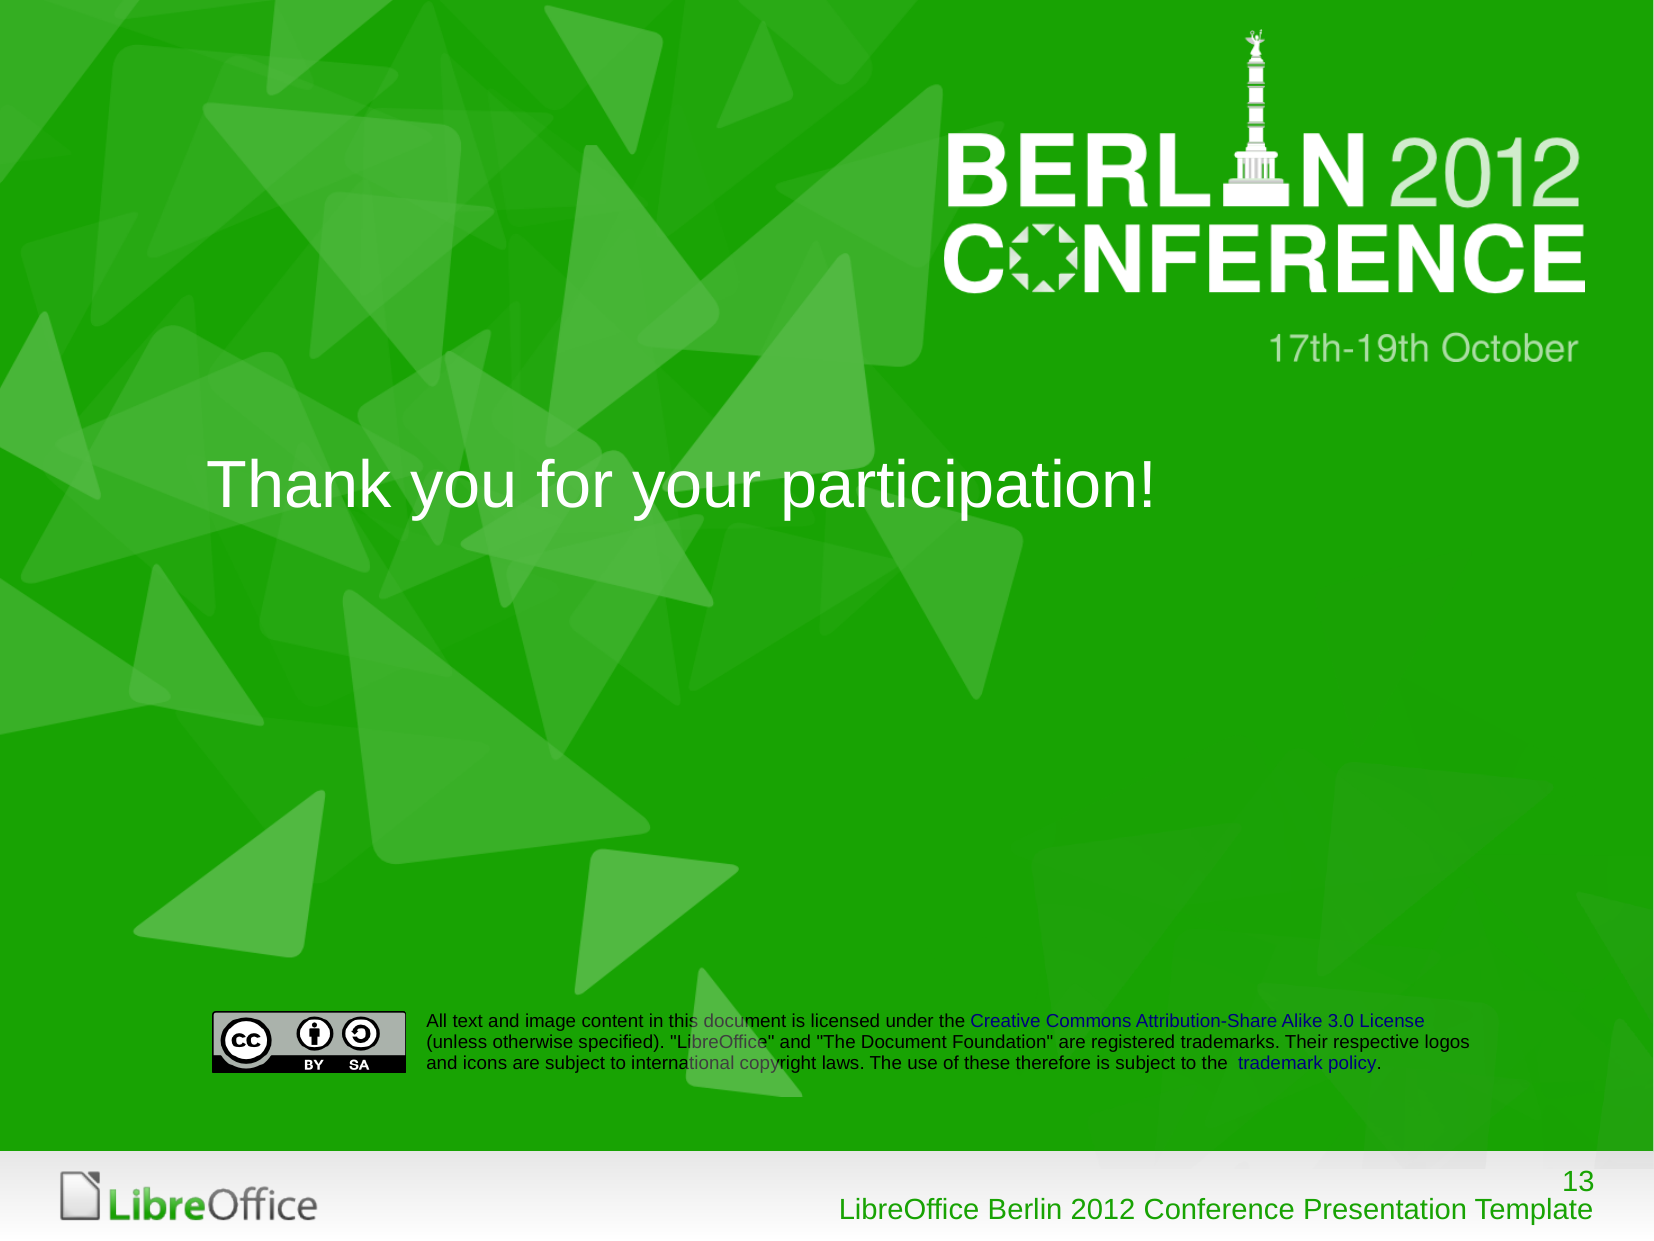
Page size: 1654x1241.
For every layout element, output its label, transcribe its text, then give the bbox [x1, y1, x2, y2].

title Thank you for your participation! [206, 395, 1477, 573]
picture [41, 1152, 337, 1240]
picture [0, 0, 1654, 1169]
